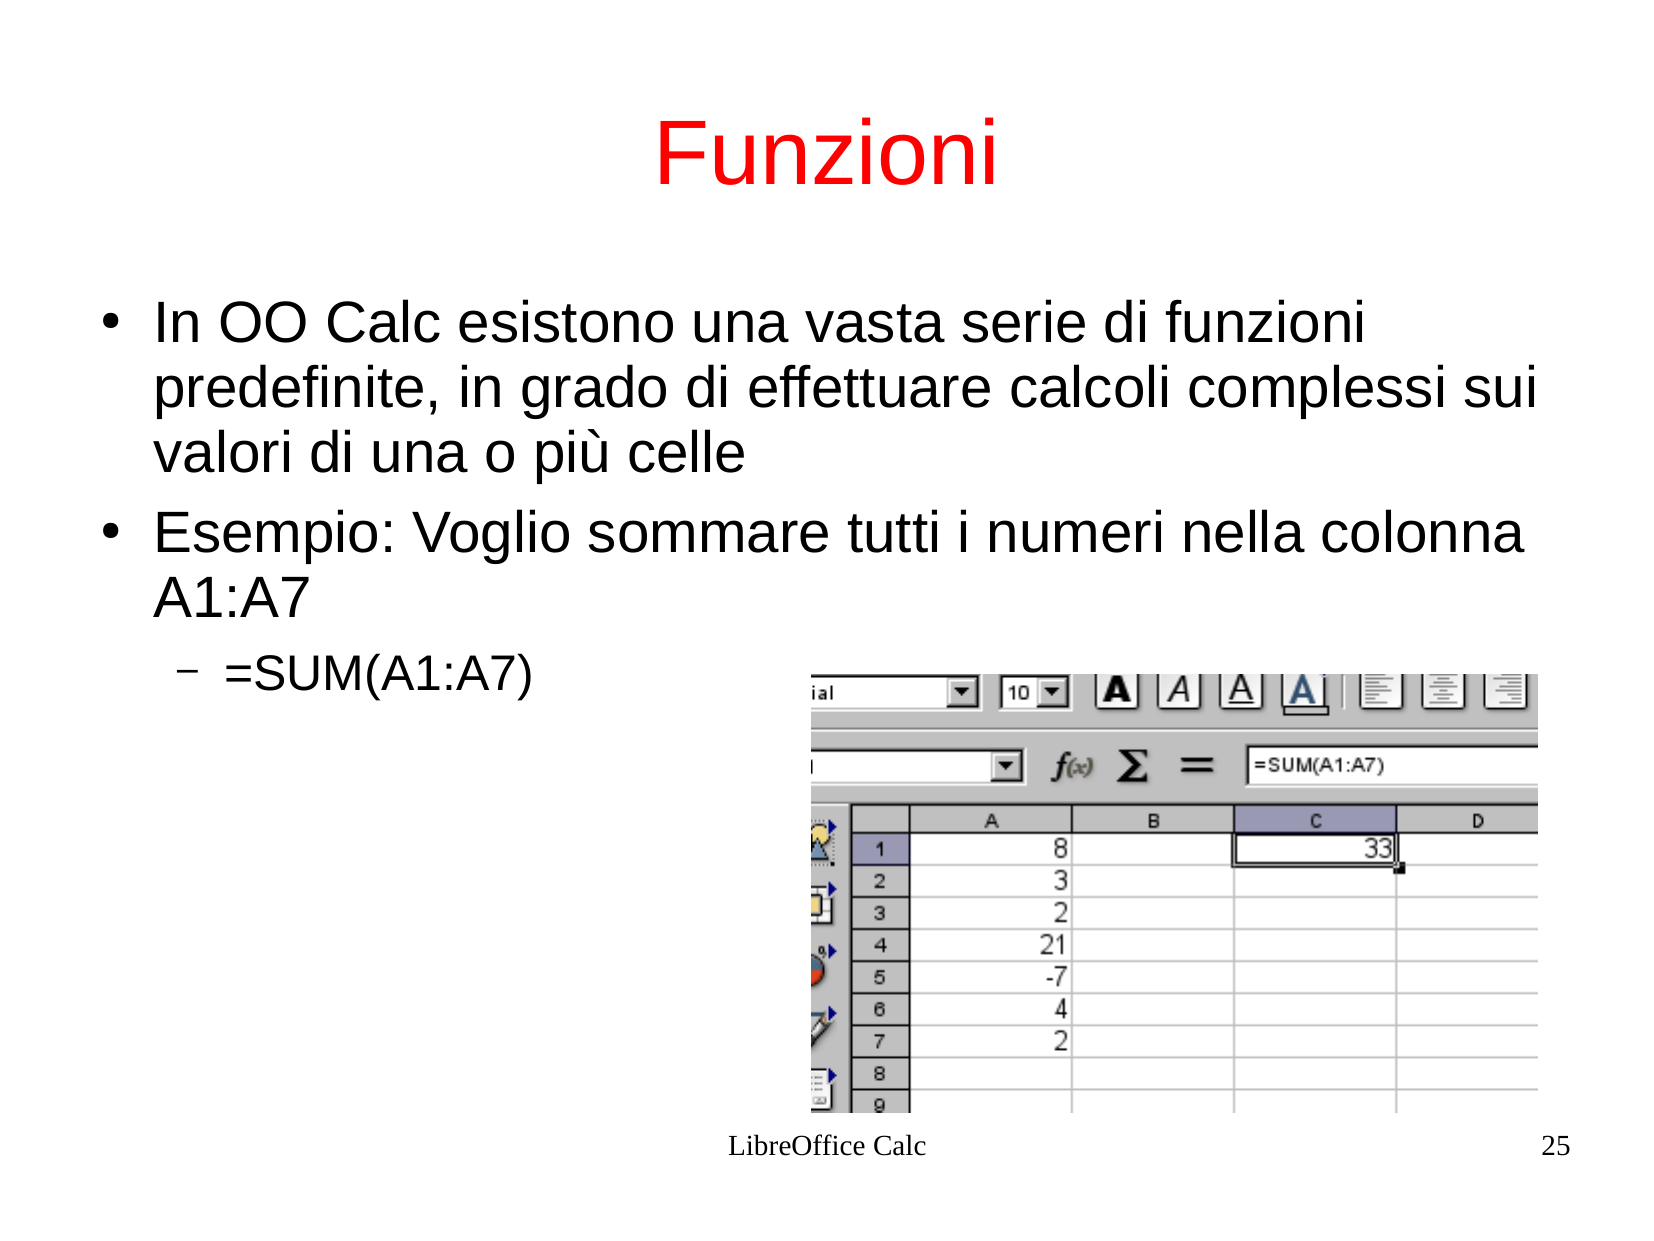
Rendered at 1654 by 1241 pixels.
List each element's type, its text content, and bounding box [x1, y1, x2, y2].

title Funzioni [82, 49, 1571, 257]
picture [811, 674, 1538, 1113]
list In OO Calc esistono una vasta serie di funzioni predefinite, in grado di effettuare calcoli complessi sui valori di una o più celle Esempio: Voglio sommare tutti i numeri nella colonna A1:A7 =SUM(A1:A7) [82, 290, 1571, 1109]
